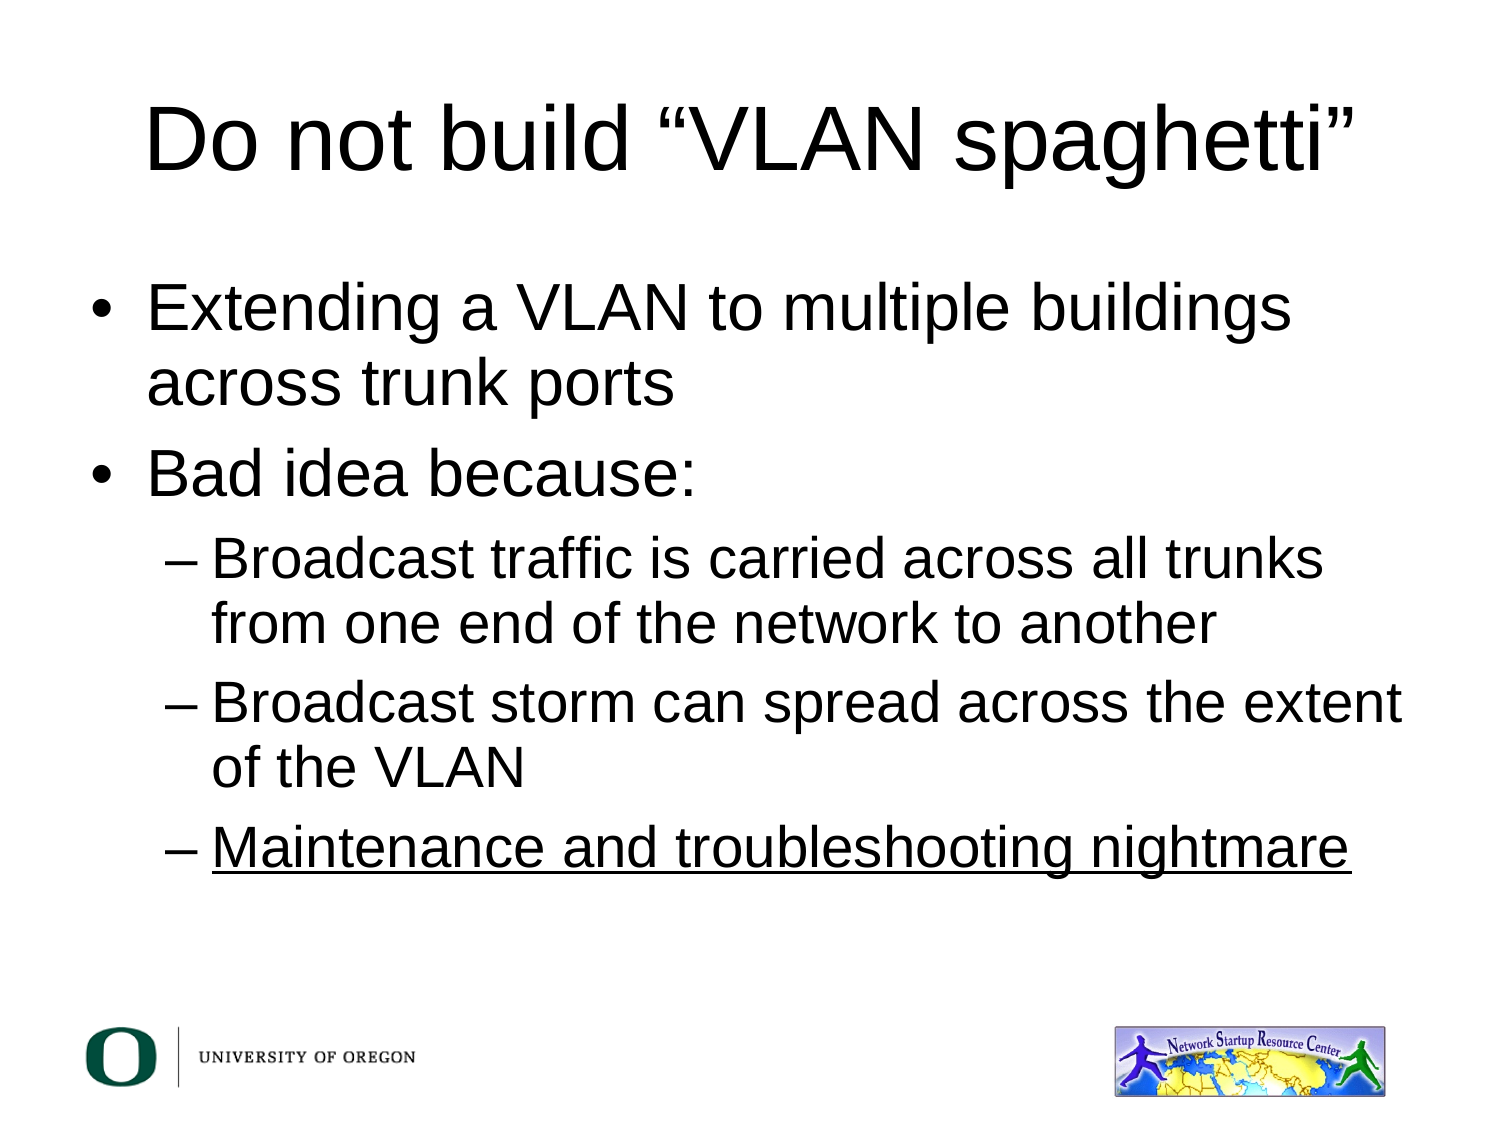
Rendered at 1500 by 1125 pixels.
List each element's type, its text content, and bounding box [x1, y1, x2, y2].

picture [1112, 1024, 1388, 1099]
title Do not build “VLAN spaghetti” [75, 45, 1426, 233]
picture [75, 1024, 426, 1090]
list Extending a VLAN to multiple buildings across trunk ports Bad idea because: Broadcast traffic is carried across all trunks from one end of the network to another Broadcast storm can spread across the extent of the VLAN Maintenance and troubleshooting nightmare [75, 262, 1426, 1005]
